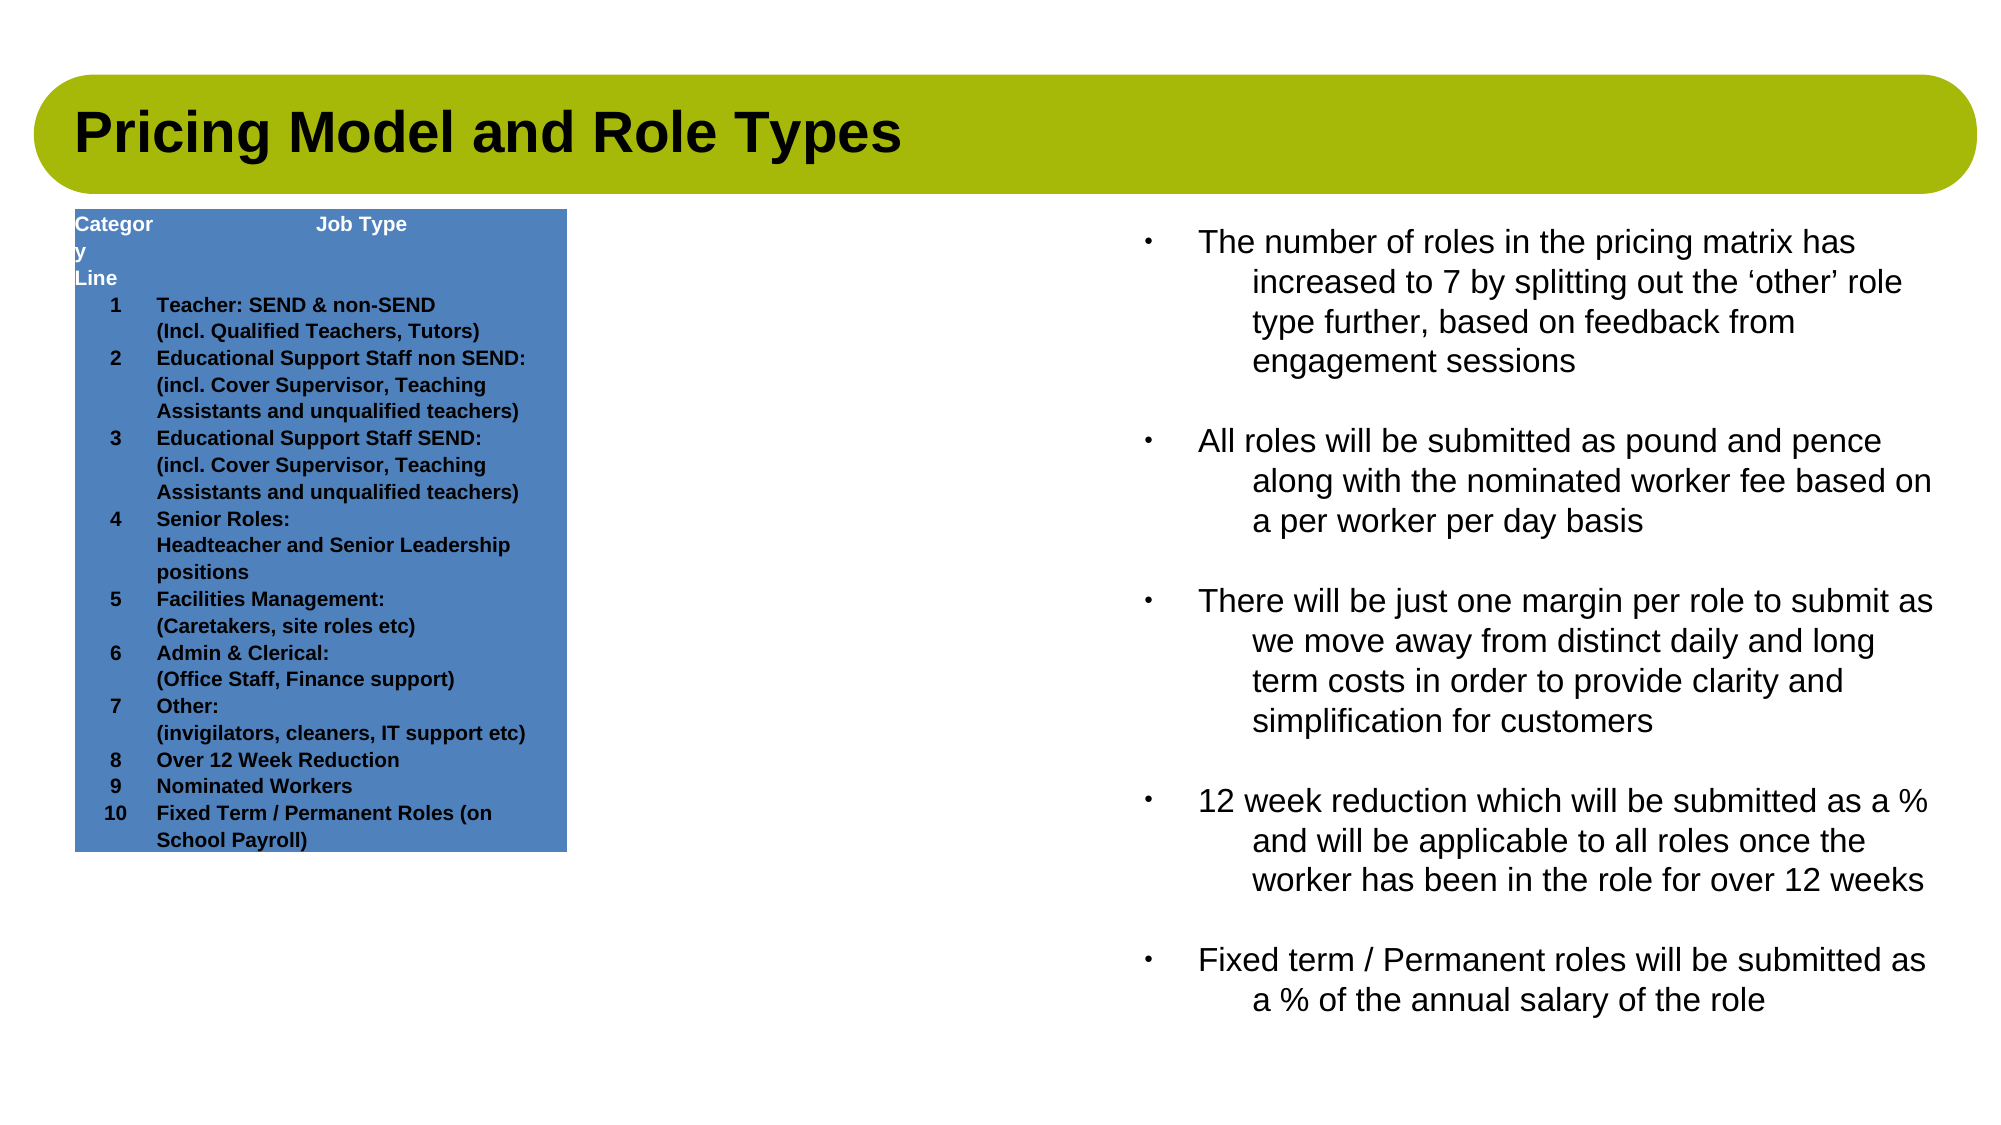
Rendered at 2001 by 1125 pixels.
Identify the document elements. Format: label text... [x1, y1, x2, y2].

table_cell 5 [75, 584, 157, 638]
table_cell 8 [75, 745, 157, 772]
table_cell Senior Roles: Headteacher and Senior Leadership positions [157, 504, 567, 584]
table_cell Teacher: SEND & non-SEND (Incl. Qualified Teachers, Tutors) [157, 290, 567, 343]
table_cell 10 [75, 799, 157, 852]
table_cell 4 [75, 504, 157, 584]
title Pricing Model and Role Types [74, 94, 1647, 182]
table_cell 3 [75, 424, 157, 504]
table_cell 6 [75, 638, 157, 691]
table_cell Other: (invigilators, cleaners, IT support etc) [157, 691, 567, 745]
table_cell 1 [75, 290, 157, 343]
table_cell Admin & Clerical: (Office Staff, Finance support) [157, 638, 567, 691]
table_cell Educational Support Staff non SEND: (incl. Cover Supervisor, Teaching Assistants and unqualified teachers) [157, 343, 567, 424]
table_cell Nominated Workers [157, 772, 567, 799]
table_cell Fixed Term / Permanent Roles (on School Payroll) [157, 799, 567, 852]
table_cell Over 12 Week Reduction [157, 745, 567, 772]
table_header Category Line [75, 209, 157, 290]
table_cell 2 [75, 343, 157, 424]
table_cell 7 [75, 691, 157, 745]
table_cell Educational Support Staff SEND: (incl. Cover Supervisor, Teaching Assistants and unqualified teachers) [157, 424, 567, 504]
table_header Job Type [157, 209, 567, 290]
title The number of roles in the pricing matrix has increased to 7 by splitting out the ‘other’ role type further, based on feedback from engagement sessions All roles will be submitted as pound and pence along with the nominated worker fee based on a per worker per day basis There will be just one margin per role to submit as we move away from distinct daily and long term costs in order to provide clarity and simplification for customers 12 week reduction which will be submitted as a % and will be applicable to all roles once the worker has been in the role for over 12 weeks Fixed term / Permanent roles will be submitted as a % of the annual salary of the role [1102, 219, 1952, 1100]
table_cell 9 [75, 772, 157, 799]
table_cell Facilities Management: (Caretakers, site roles etc) [157, 584, 567, 638]
